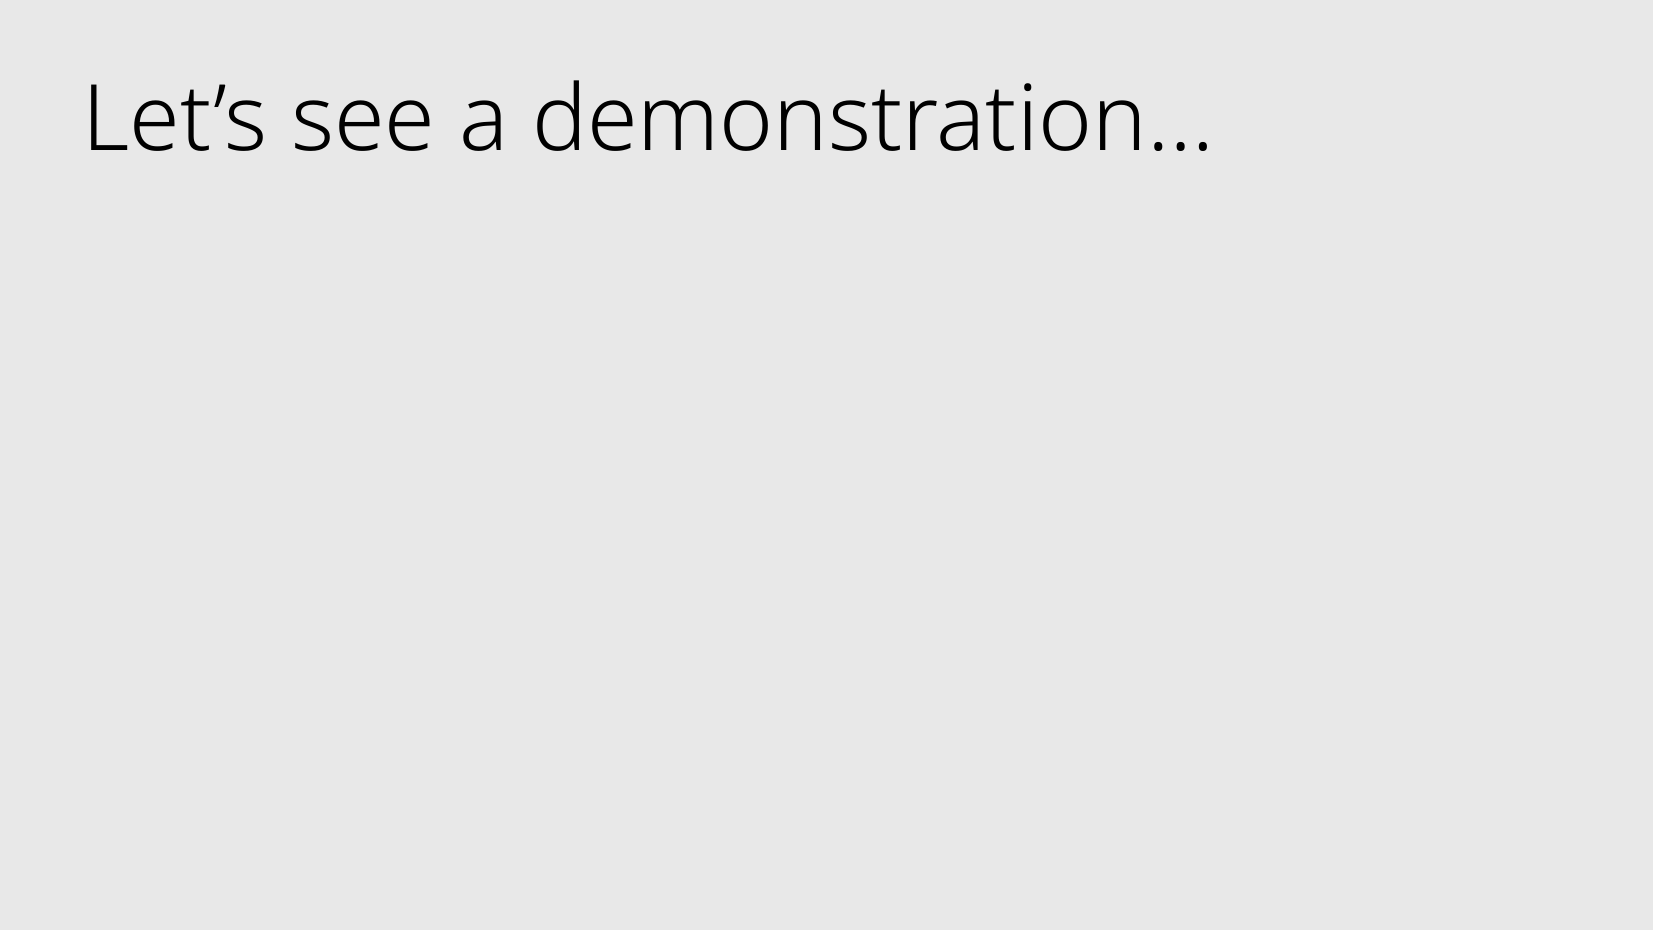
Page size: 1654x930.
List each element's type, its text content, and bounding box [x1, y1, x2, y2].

title Let’s see a demonstration… [82, 37, 1571, 193]
